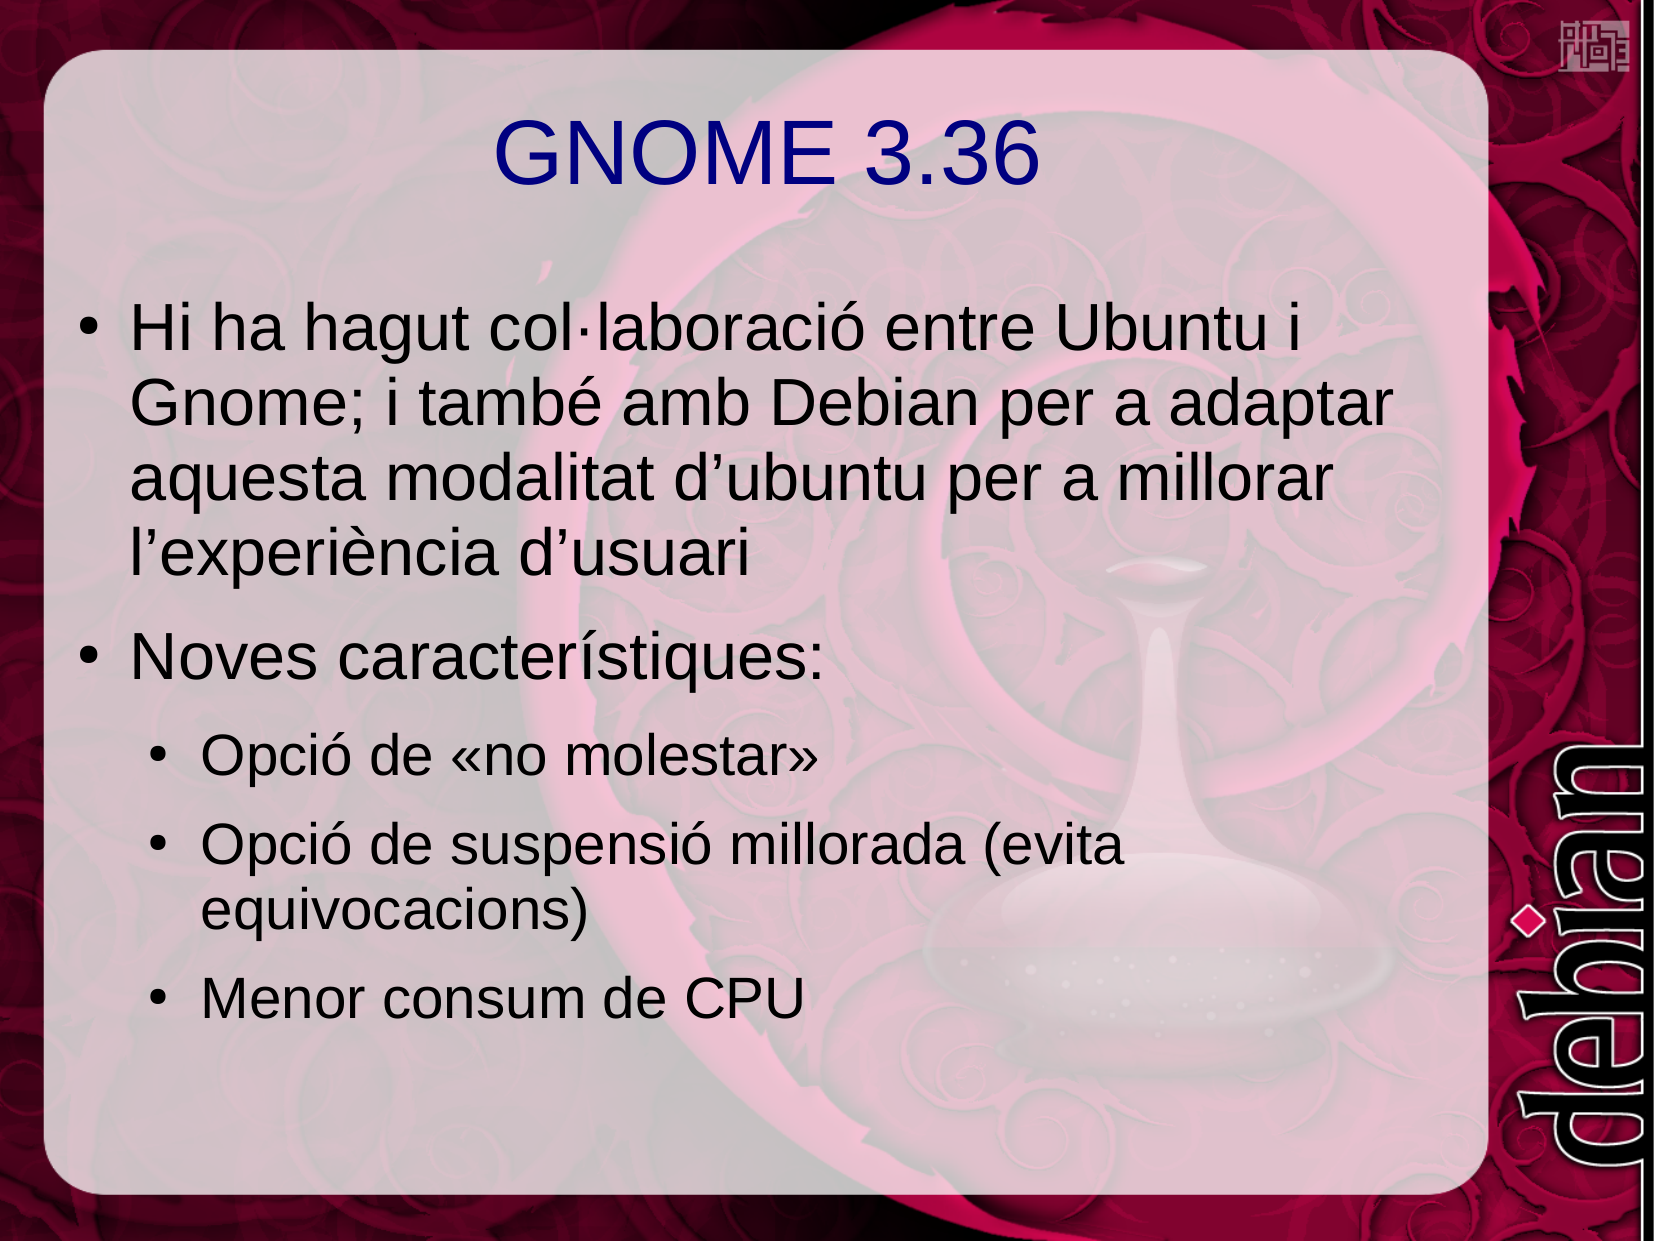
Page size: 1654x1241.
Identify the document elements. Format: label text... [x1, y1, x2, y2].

list Hi ha hagut col·laboració entre Ubuntu i Gnome; i també amb Debian per a adaptar aquesta modalitat d’ubuntu per a millorar l’experiència d’usuari Noves característiques: Opció de «no molestar» Opció de suspensió millorada (evita equivocacions) Menor consum de CPU [59, 290, 1477, 1109]
picture [0, 0, 1654, 1241]
title GNOME 3.36 [59, 49, 1477, 257]
